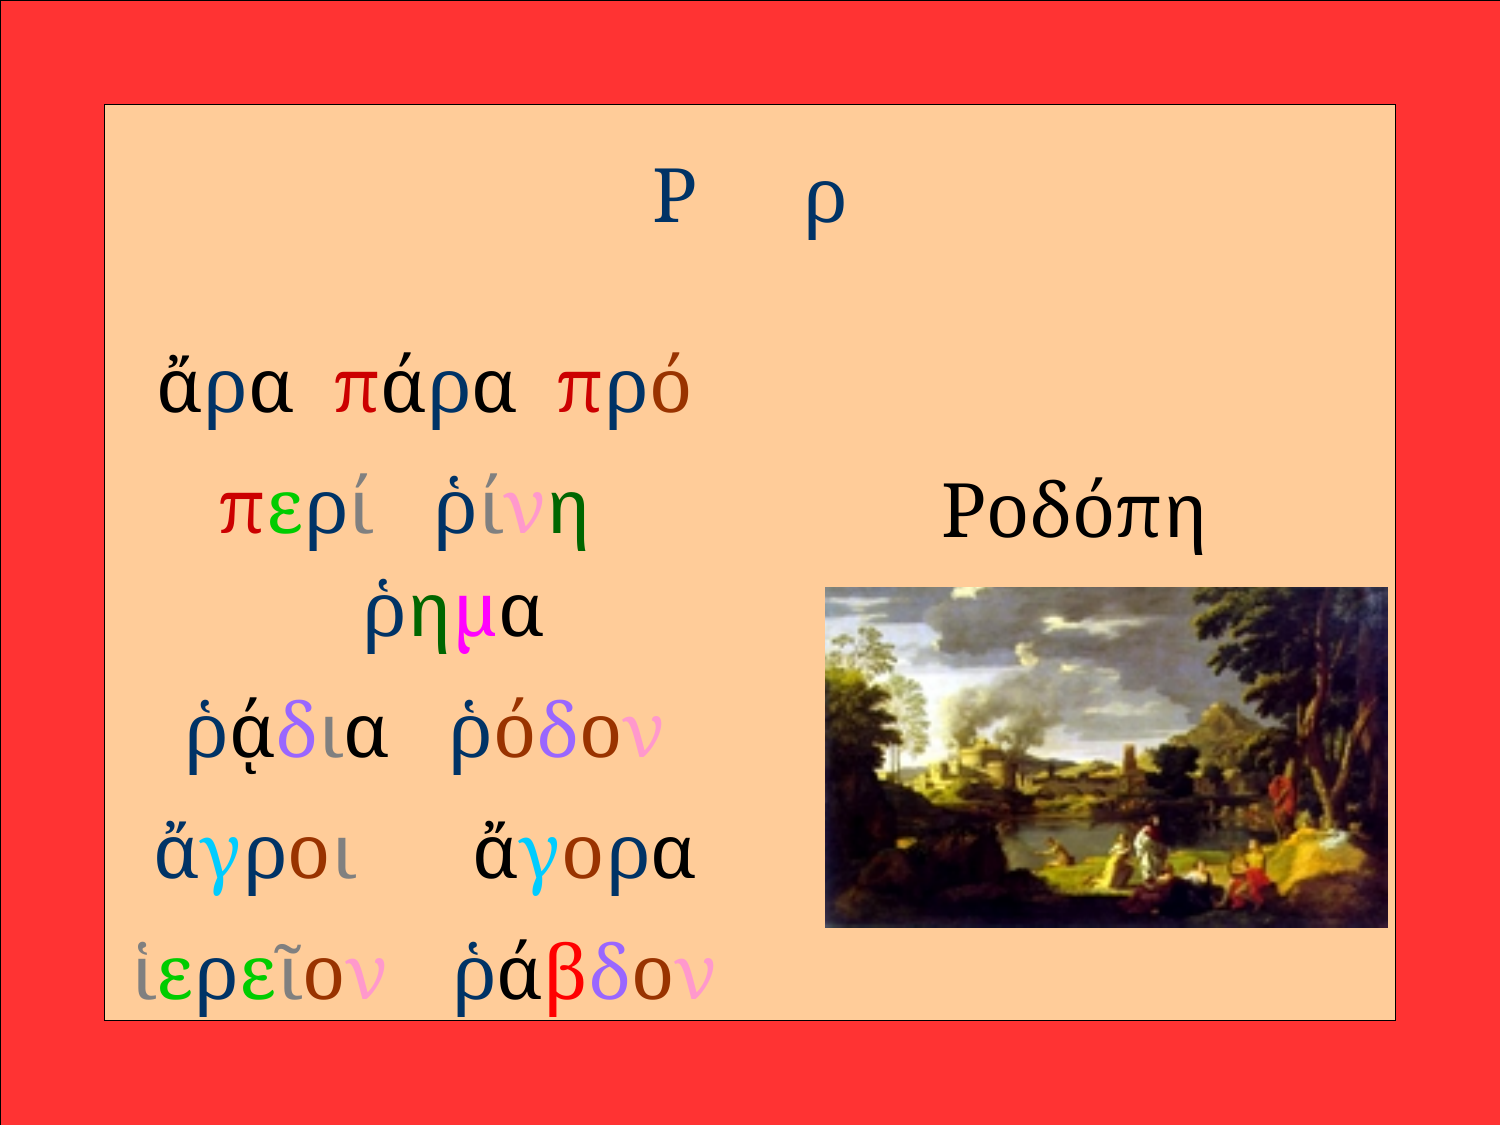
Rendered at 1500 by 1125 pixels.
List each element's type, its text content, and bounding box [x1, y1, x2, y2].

title Ρ ρ [112, 105, 1388, 288]
list ἄρα πάρα πρό περί ῥίνη ῥημα ῥᾴδια ῥόδον ἄγροι ἄγορα ἱερεῖον ῥάβδον ῥόπαλον [112, 324, 738, 1020]
list Ροδόπη [762, 449, 1388, 1000]
picture [825, 587, 1388, 928]
text_box [0, 0, 1500, 1125]
